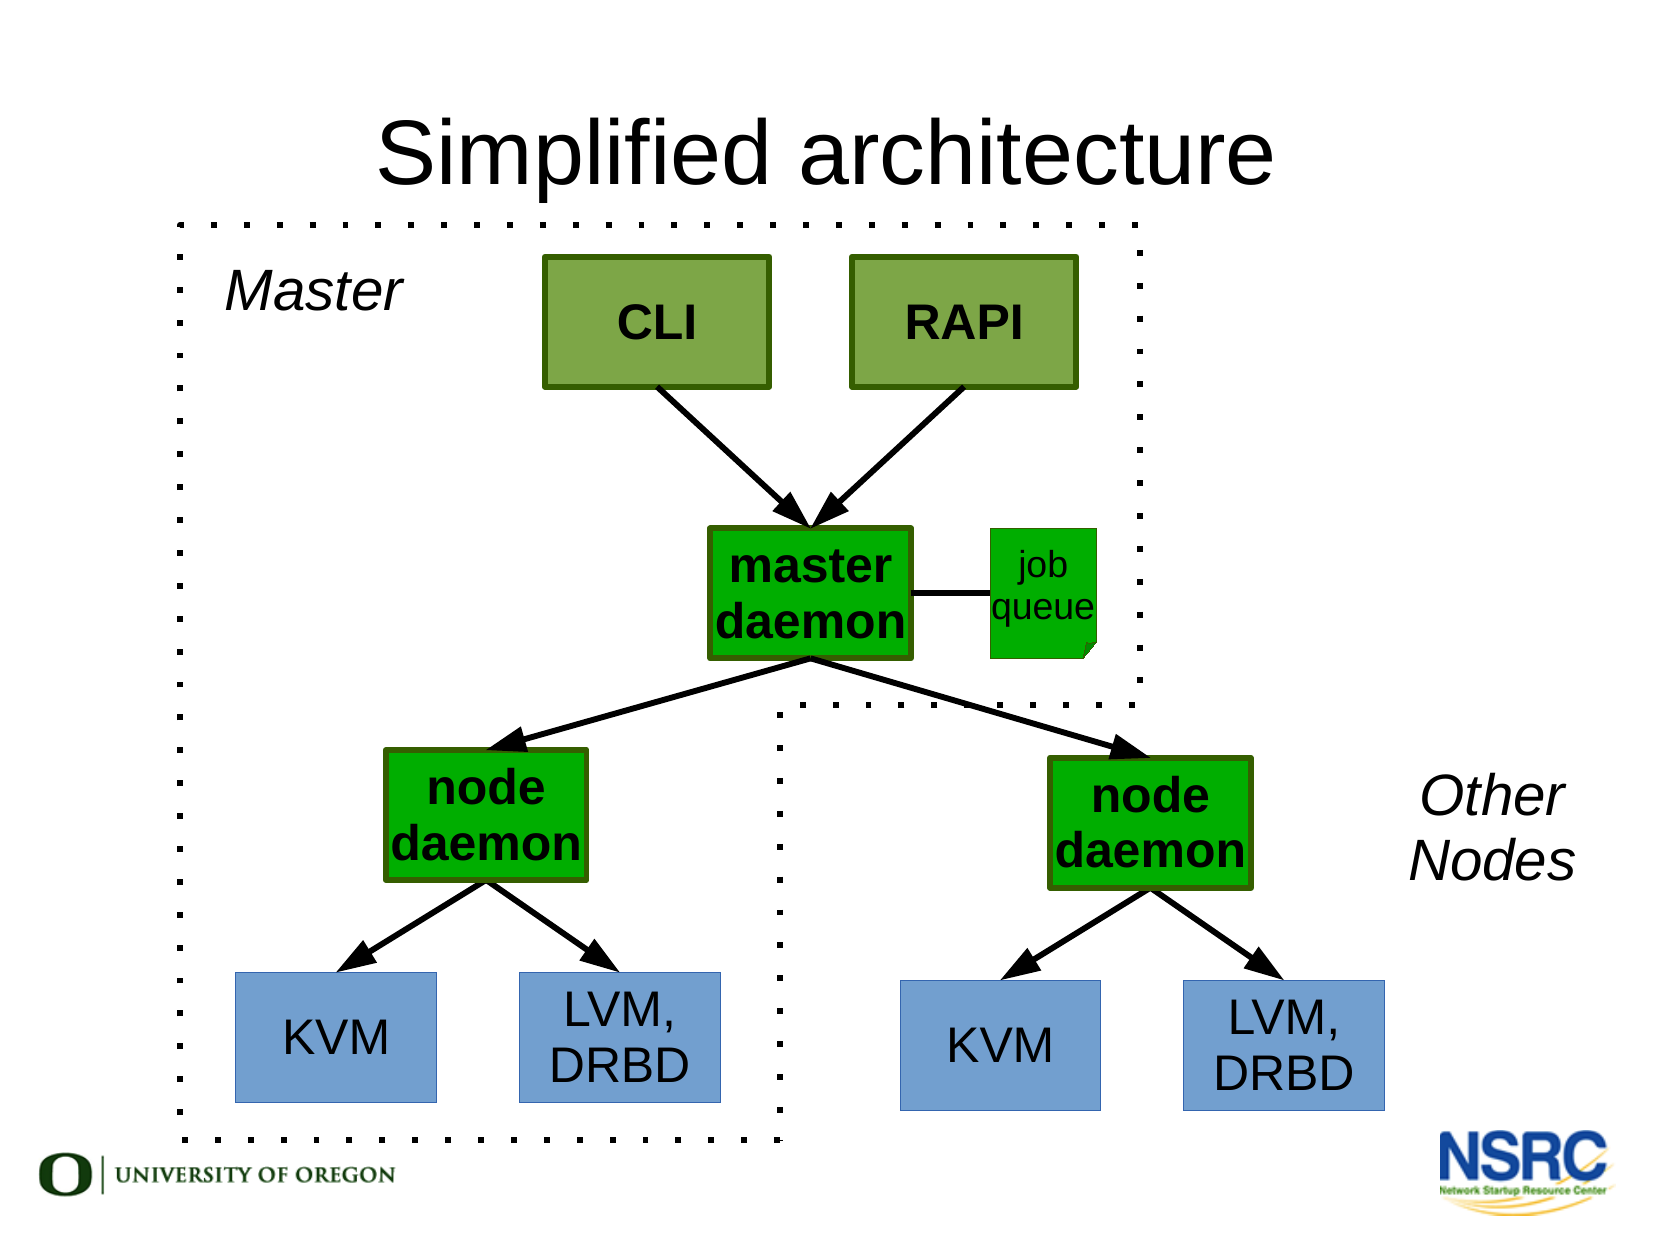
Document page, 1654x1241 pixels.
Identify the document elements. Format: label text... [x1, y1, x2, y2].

text_box KVM [235, 972, 437, 1103]
picture [37, 1151, 397, 1198]
title Simplified architecture [82, 49, 1571, 257]
text_box Other Nodes [1380, 755, 1606, 901]
text_box LVM, DRBD [1183, 980, 1385, 1111]
picture [1440, 1130, 1616, 1216]
text_box RAPI [851, 256, 1077, 387]
text_box job queue [990, 528, 1097, 659]
text_box CLI [544, 256, 770, 387]
text_box LVM, DRBD [519, 972, 721, 1103]
text_box node daemon [1050, 757, 1251, 888]
text_box node daemon [385, 750, 587, 880]
text_box KVM [900, 980, 1101, 1111]
text_box Master [210, 250, 436, 331]
text_box master daemon [710, 528, 911, 659]
